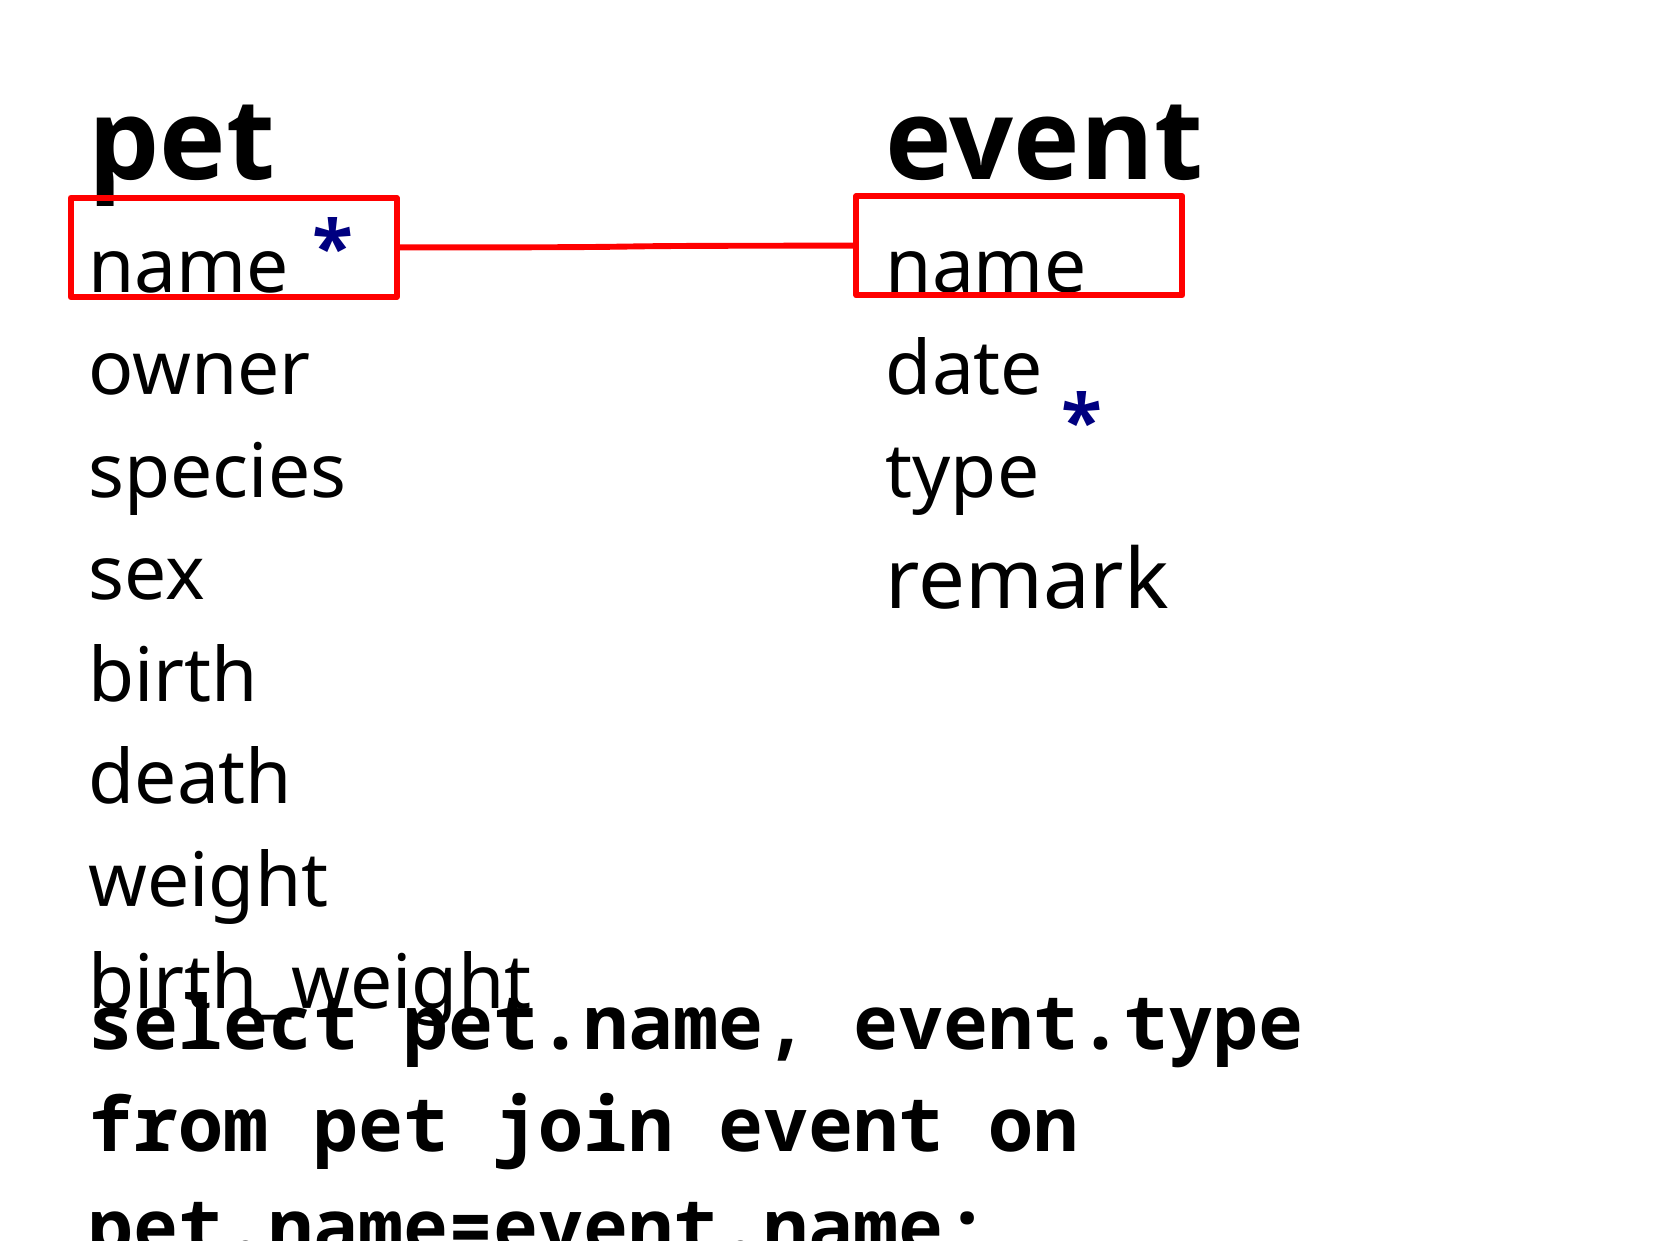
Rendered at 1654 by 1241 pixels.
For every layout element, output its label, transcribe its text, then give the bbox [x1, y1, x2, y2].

text_box select pet.name, event.type from pet join event on pet.name=event.name; [88, 969, 1654, 1229]
text_box * [312, 194, 390, 286]
text_box * [1061, 368, 1140, 460]
subtitle pet name owner species sex birth death weight birth_weight [88, 249, 834, 969]
text_box event name date type remark [885, 59, 1638, 969]
text_box event name date type remark [885, 199, 1179, 292]
subtitle pet name owner species sex birth death weight birth_weight [88, 59, 834, 244]
subtitle pet name owner species sex birth death weight birth_weight [88, 201, 394, 294]
